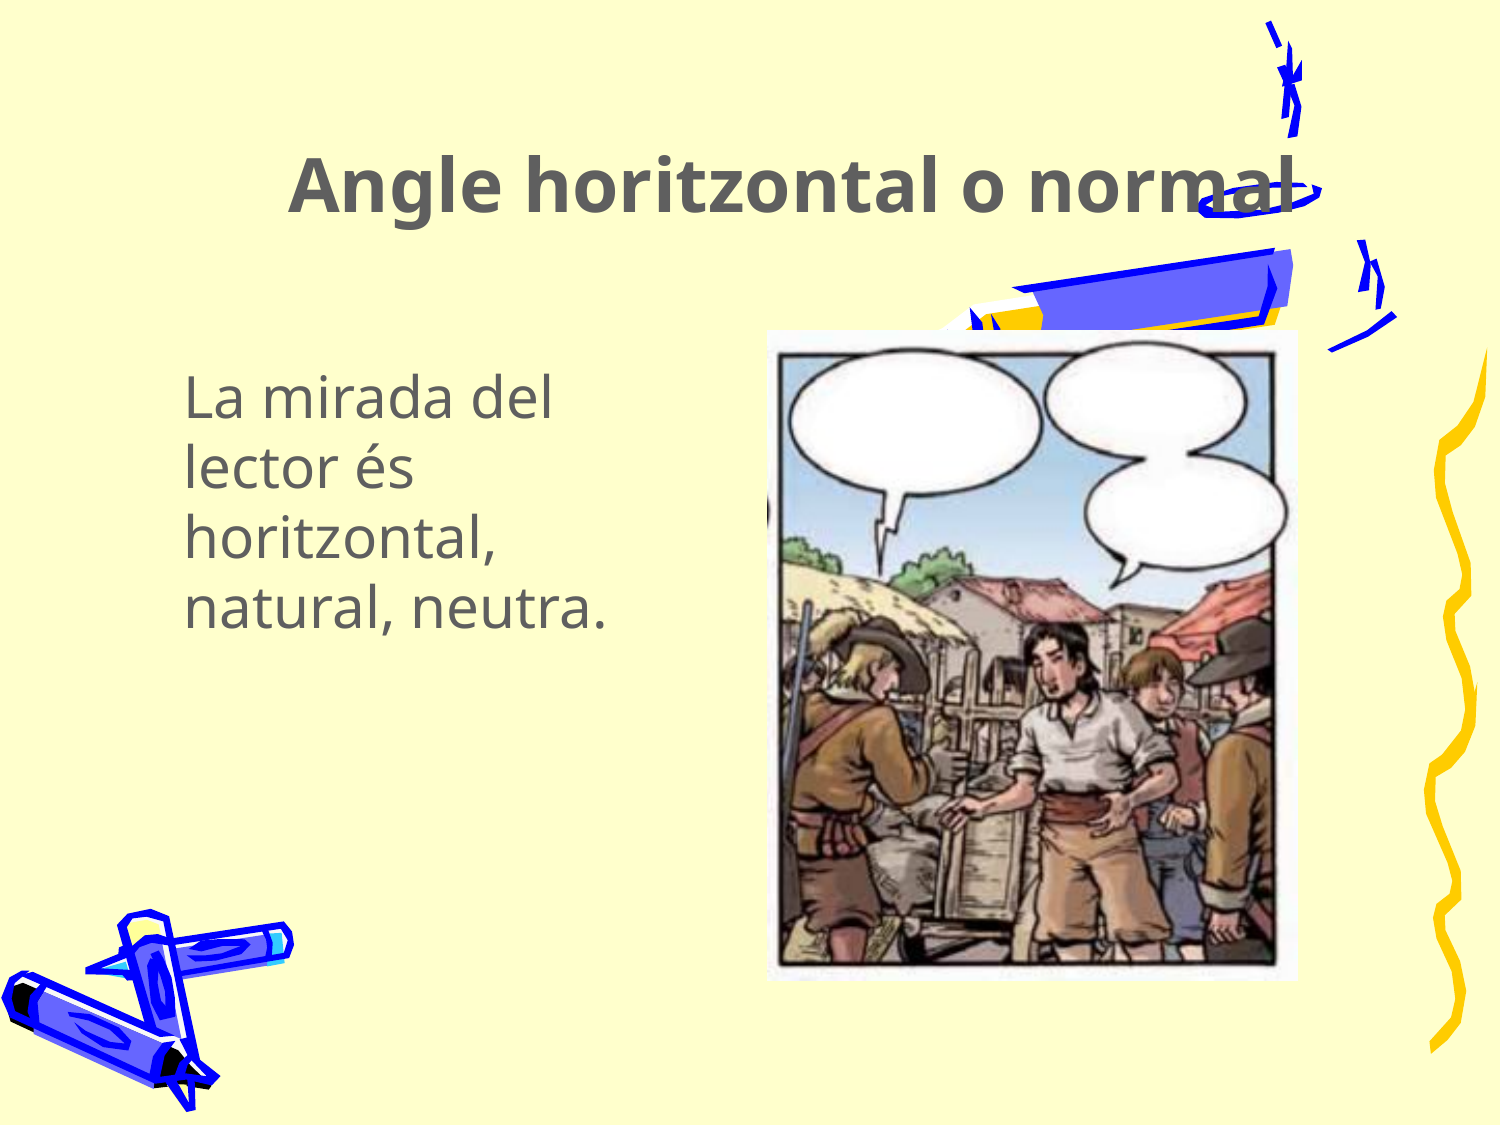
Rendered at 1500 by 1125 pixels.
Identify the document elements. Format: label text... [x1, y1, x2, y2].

text_box Angle horitzontal o normal [273, 129, 1314, 236]
picture [767, 330, 1298, 981]
text_box La mirada del lector és horitzontal, natural, neutra. [168, 352, 699, 696]
